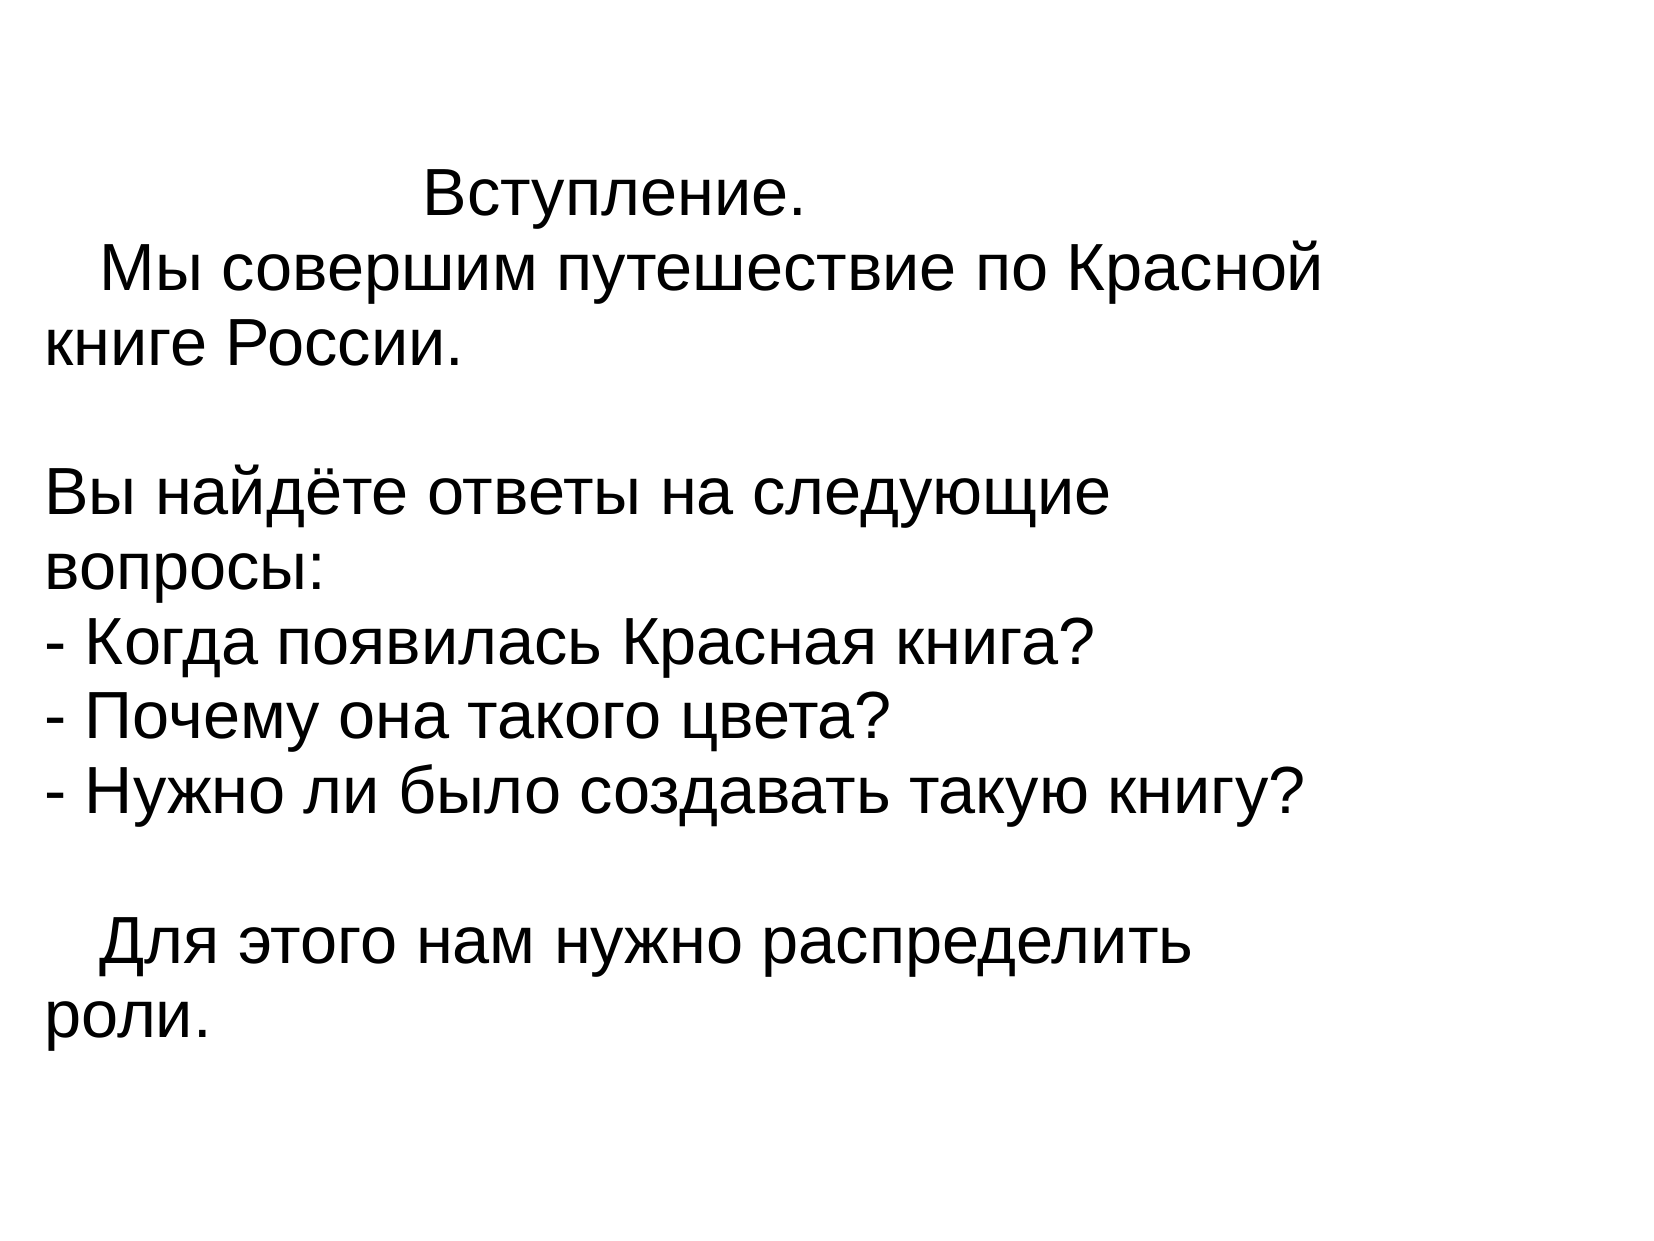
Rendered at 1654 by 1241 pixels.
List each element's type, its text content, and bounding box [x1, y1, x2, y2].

text_box Вступление. Мы совершим путешествие по Красной книге России. Вы найдёте ответы на следующие вопросы: - Когда появилась Красная книга? - Почему она такого цвета? - Нужно ли было создавать такую книгу? Для этого нам нужно распределить роли. [29, 147, 1342, 1063]
